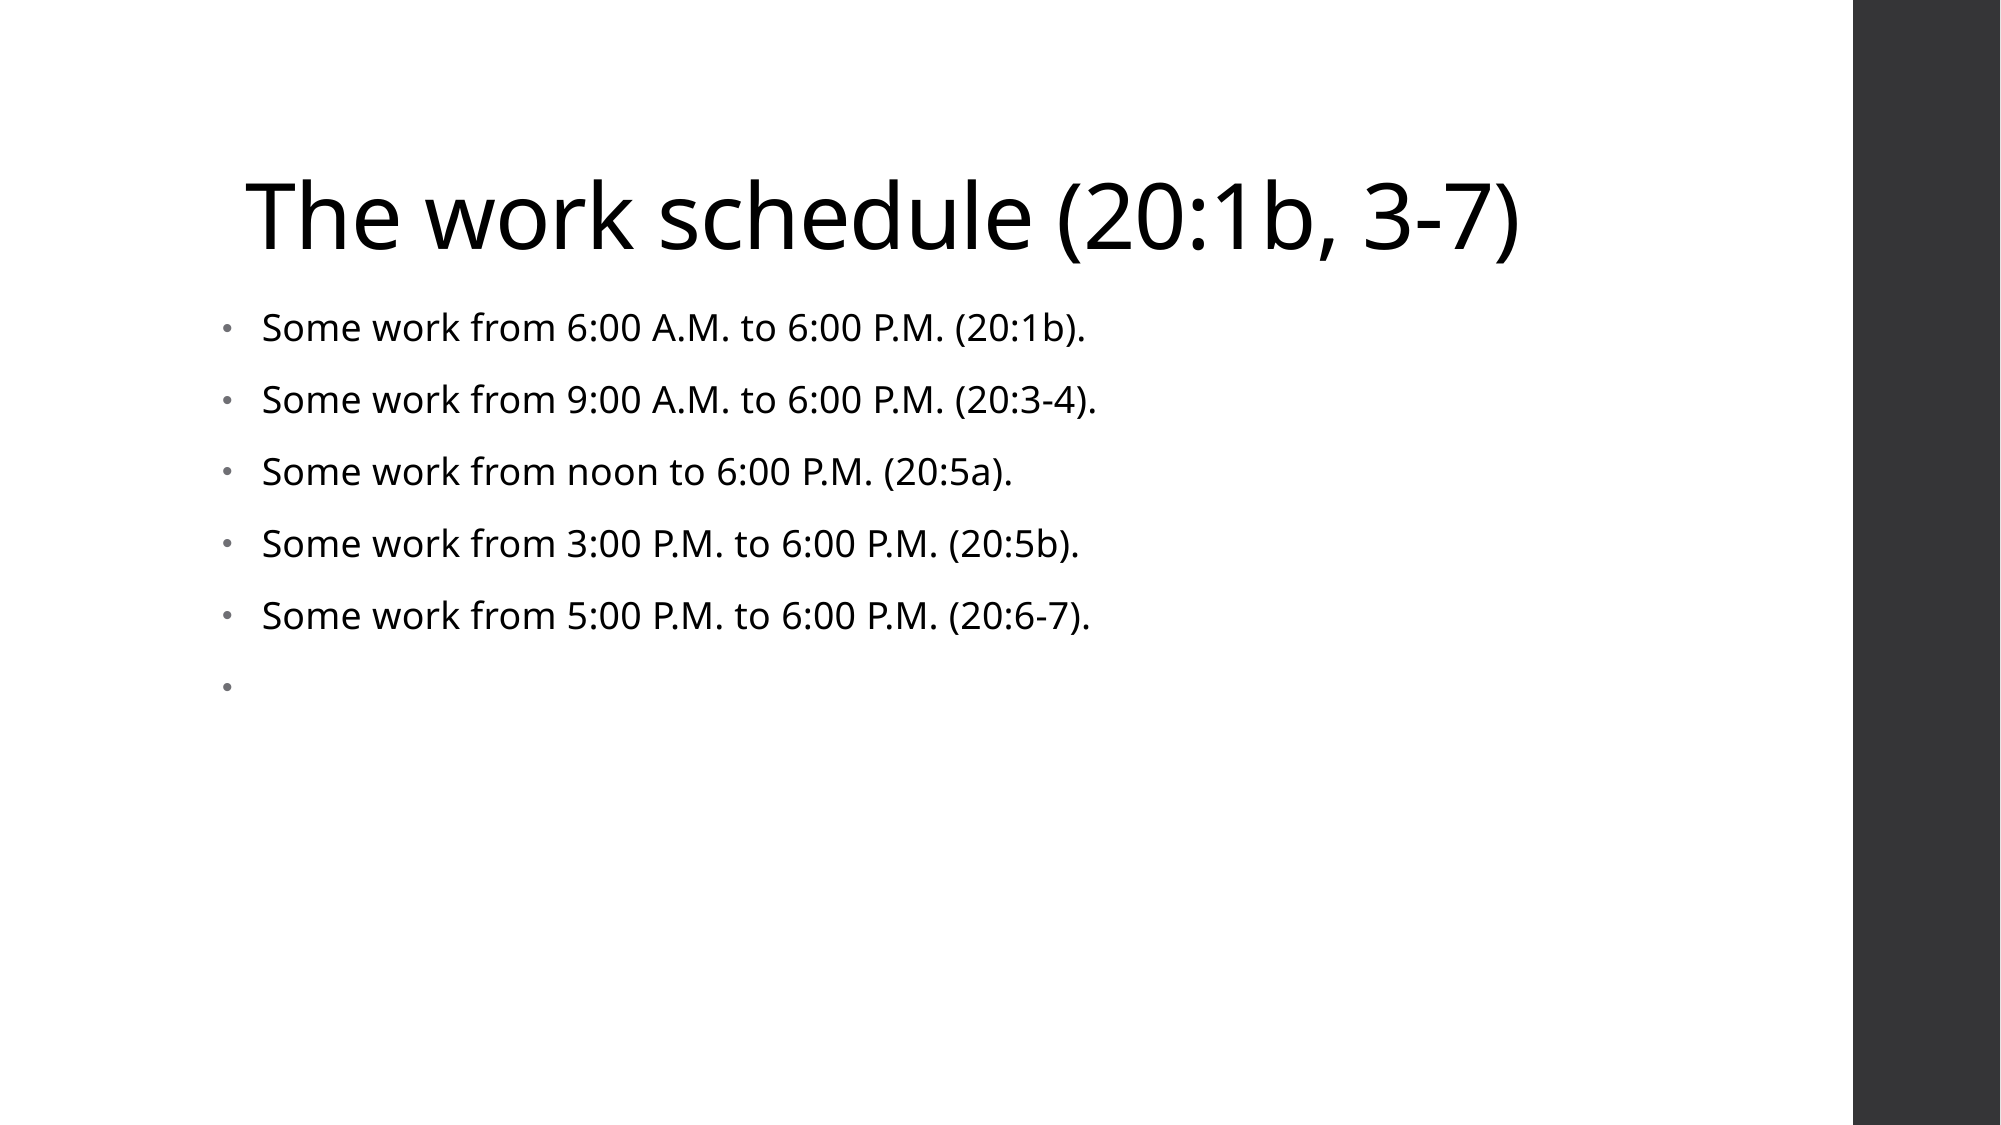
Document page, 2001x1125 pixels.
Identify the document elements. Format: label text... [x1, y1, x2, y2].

title The work schedule (20:1b, 3-7) [206, 60, 1797, 278]
list Some work from 6:00 A.M. to 6:00 P.M. (20:1b). Some work from 9:00 A.M. to 6:00 P.M. (20:3-4). Some work from noon to 6:00 P.M. (20:5a). Some work from 3:00 P.M. to 6:00 P.M. (20:5b). Some work from 5:00 P.M. to 6:00 P.M. (20:6-7). [206, 299, 1617, 1014]
